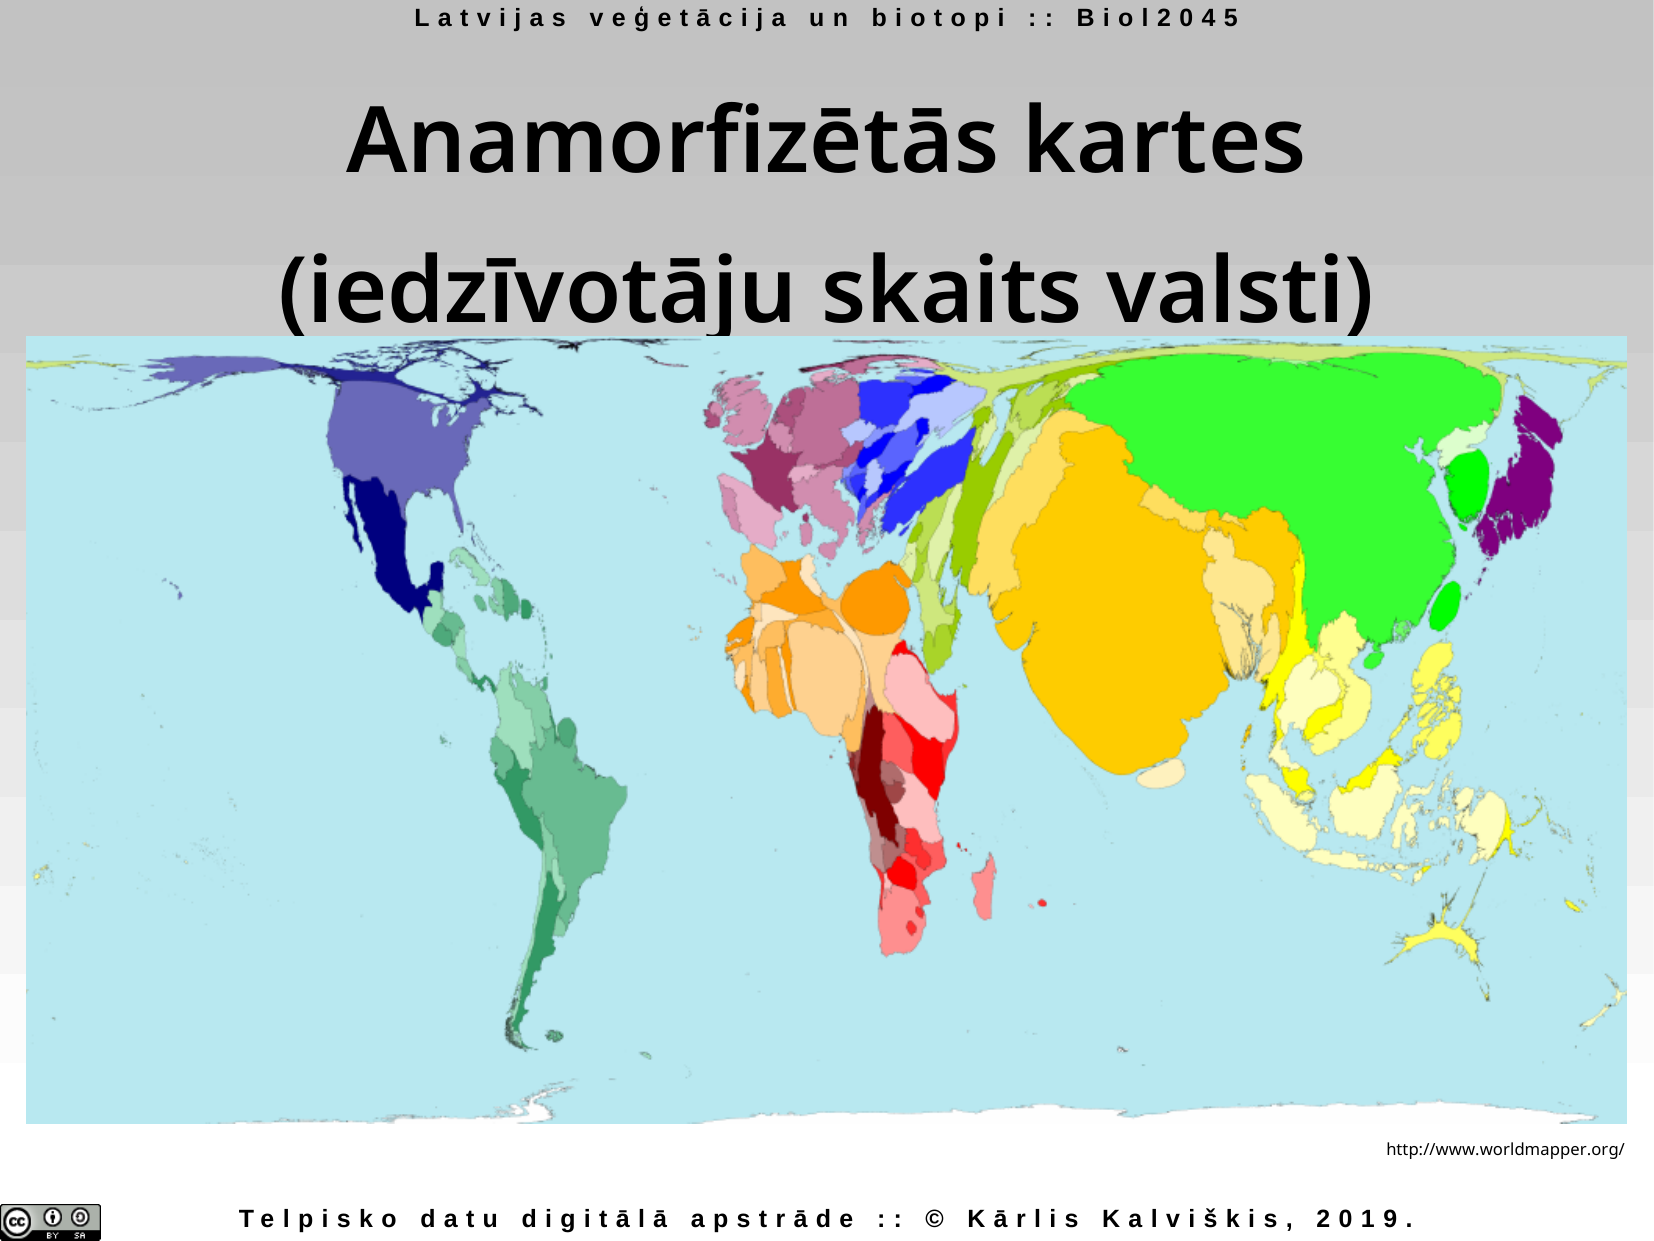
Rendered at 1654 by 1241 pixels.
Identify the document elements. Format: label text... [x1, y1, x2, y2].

title Anamorfizētās kartes (iedzīvotāju skaits valsti) [29, 49, 1625, 296]
text_box http://www.worldmapper.org/ [1406, 1140, 1626, 1161]
picture [0, 0, 1654, 1241]
